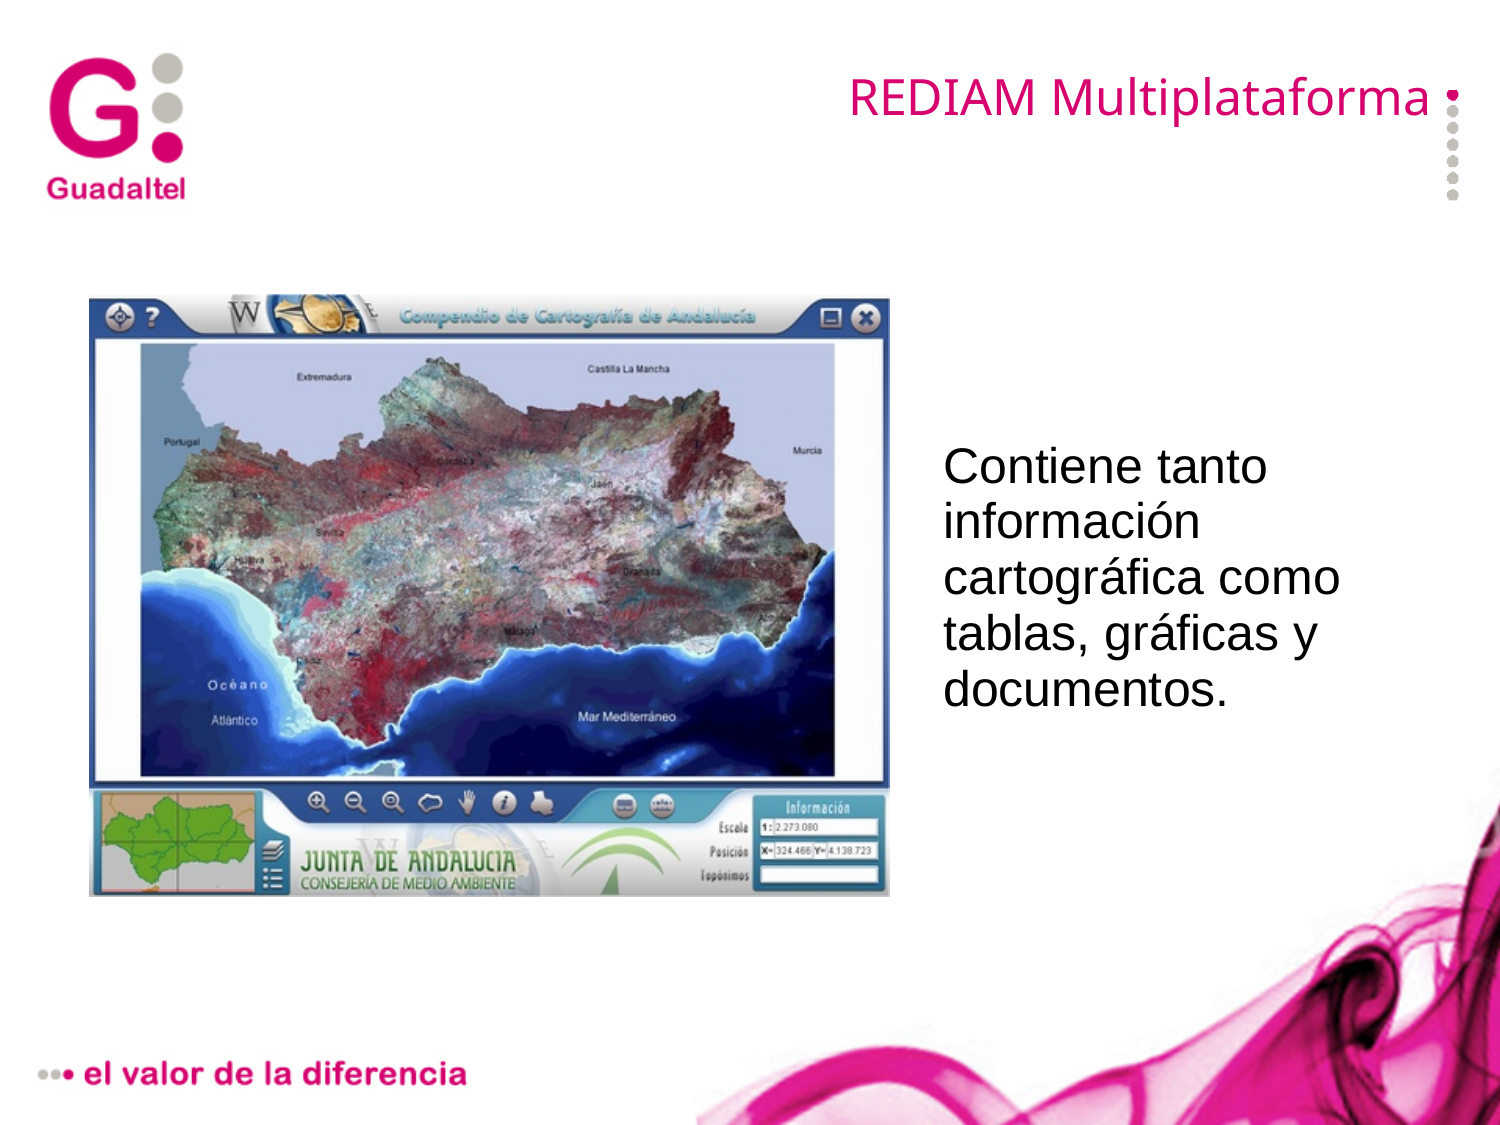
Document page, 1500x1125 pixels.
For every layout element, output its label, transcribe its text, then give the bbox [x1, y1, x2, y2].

text_box Contiene tanto información cartográfica como tablas, gráficas y documentos. [928, 430, 1454, 725]
text_box REDIAM Multiplataforma [472, 54, 1447, 126]
picture [0, 0, 1500, 1125]
